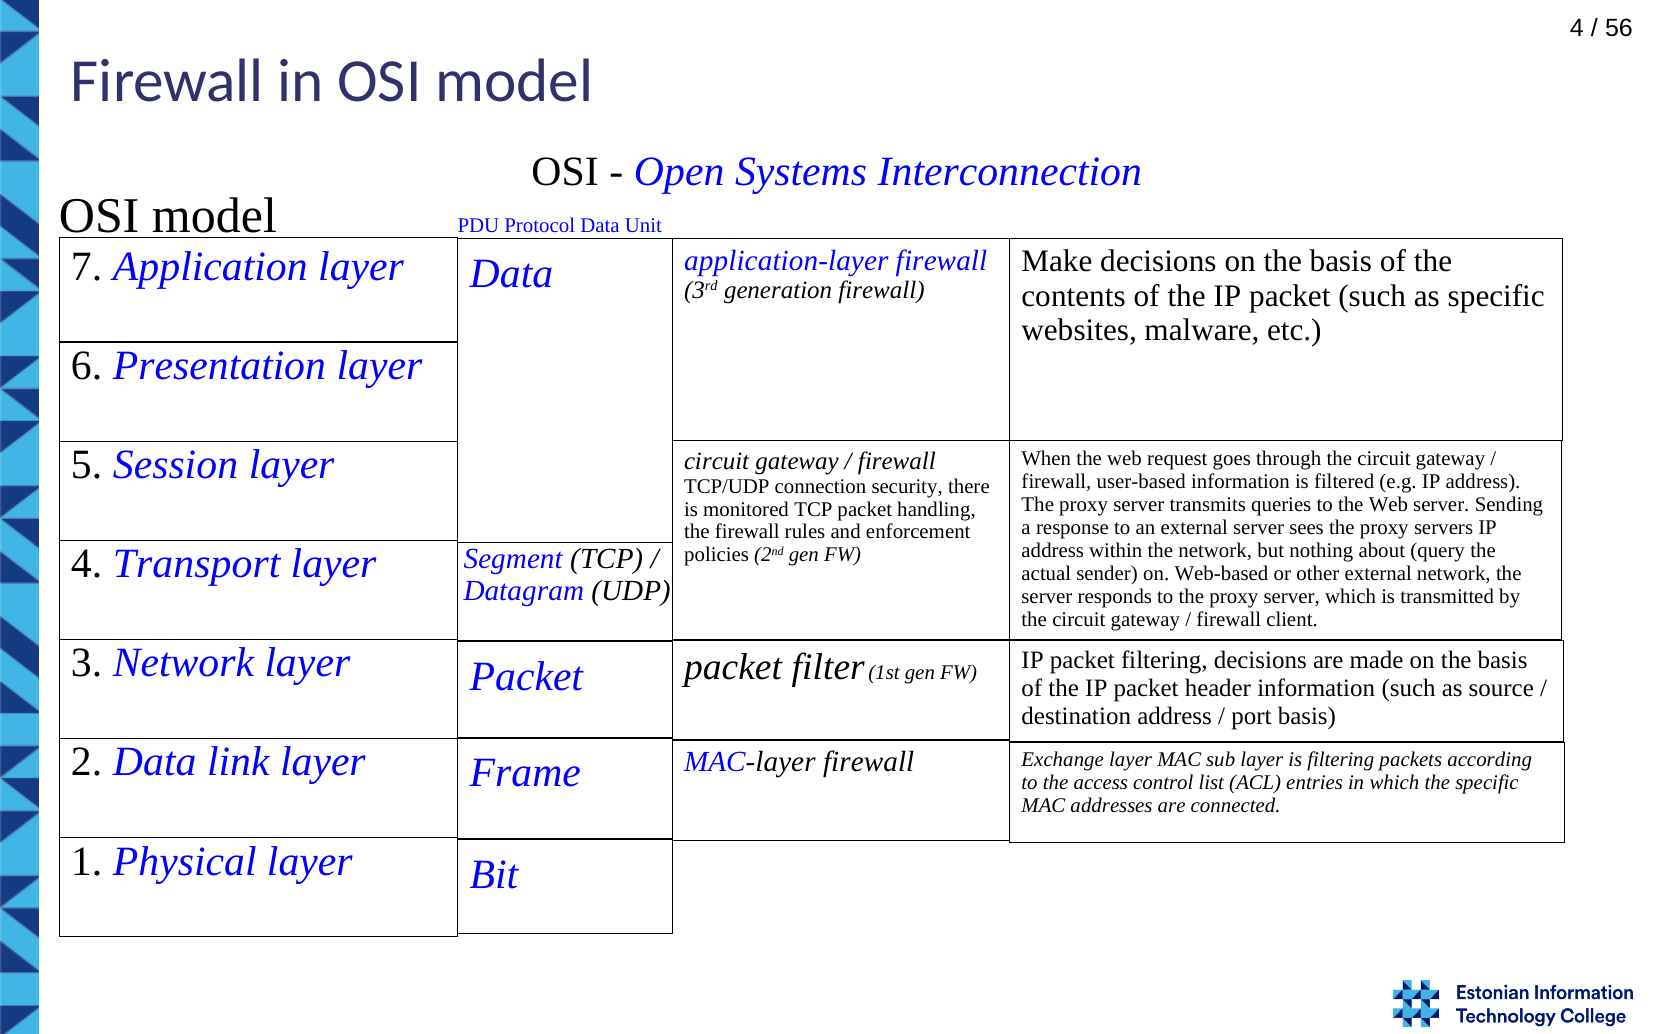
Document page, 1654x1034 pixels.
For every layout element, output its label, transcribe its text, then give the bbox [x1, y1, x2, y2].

text_box Frame [457, 737, 672, 839]
text_box 1. Physical layer [59, 837, 458, 937]
text_box packet filter (1st gen FW) [672, 640, 1009, 739]
text_box 4. Transport layer [59, 540, 457, 639]
text_box OSI - Open Systems Interconnection [531, 147, 1152, 194]
text_box Data [457, 239, 672, 542]
text_box circuit gateway / firewall TCP/UDP connection security, there is monitored TCP packet handling, the firewall rules and enforcement policies (2nd gen FW) [672, 440, 1009, 640]
text_box Packet [457, 641, 672, 737]
text_box application-layer firewall (3rd generation firewall) [672, 238, 1009, 440]
text_box OSI model [59, 187, 336, 237]
text_box When the web request goes through the circuit gateway / firewall, user-based information is filtered (e.g. IP address). The proxy server transmits queries to the Web server. Sending a response to an external server sees the proxy servers IP address within the network, but nothing about (query the actual sender) on. Web-based or other external network, the server responds to the proxy server, which is transmitted by the circuit gateway / firewall client. [1009, 441, 1562, 640]
title Firewall in OSI model [70, 41, 1630, 130]
text_box 7. Application layer [59, 237, 457, 342]
text_box 3. Network layer [59, 639, 457, 738]
text_box Segment (TCP) / Datagram (UDP) [457, 542, 672, 641]
text_box 5. Session layer [59, 441, 457, 540]
text_box Bit [457, 839, 673, 934]
text_box 2. Data link layer [59, 738, 457, 837]
text_box Exchange layer MAC sub layer is filtering packets according to the access control list (ACL) entries in which the specific MAC addresses are connected. [1009, 742, 1565, 843]
text_box PDU Protocol Data Unit [457, 213, 673, 239]
text_box 6. Presentation layer [59, 342, 457, 441]
picture [1393, 980, 1633, 1027]
text_box Make decisions on the basis of the contents of the IP packet (such as specific websites, malware, etc.) [1009, 238, 1563, 441]
text_box IP packet filtering, decisions are made on the basis of the IP packet header information (such as source / destination address / port basis) [1009, 640, 1564, 742]
text_box MAC-layer firewall [672, 739, 1009, 841]
